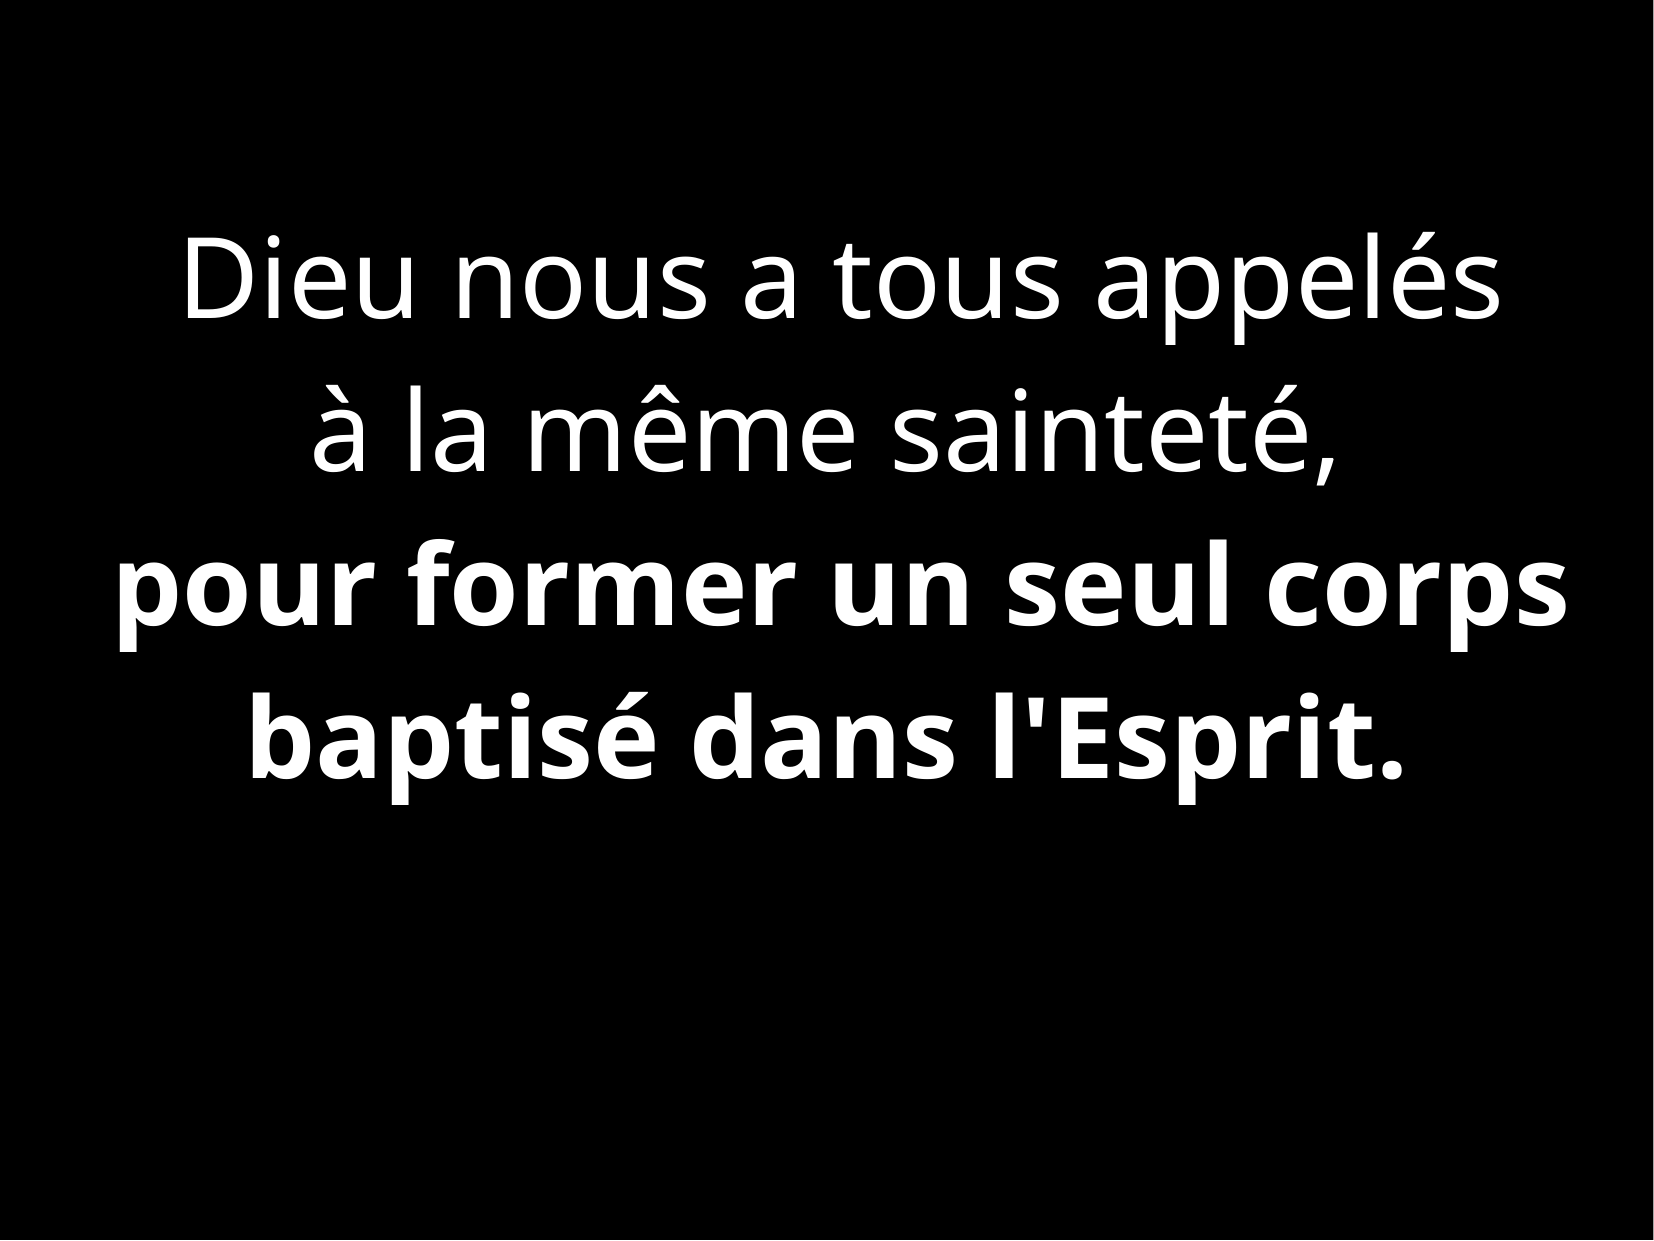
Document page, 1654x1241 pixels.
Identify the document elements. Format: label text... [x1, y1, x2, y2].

list Dieu nous a tous appelés à la même sainteté, pour former un seul corps baptisé dans l'Esprit. [29, 45, 1625, 1241]
